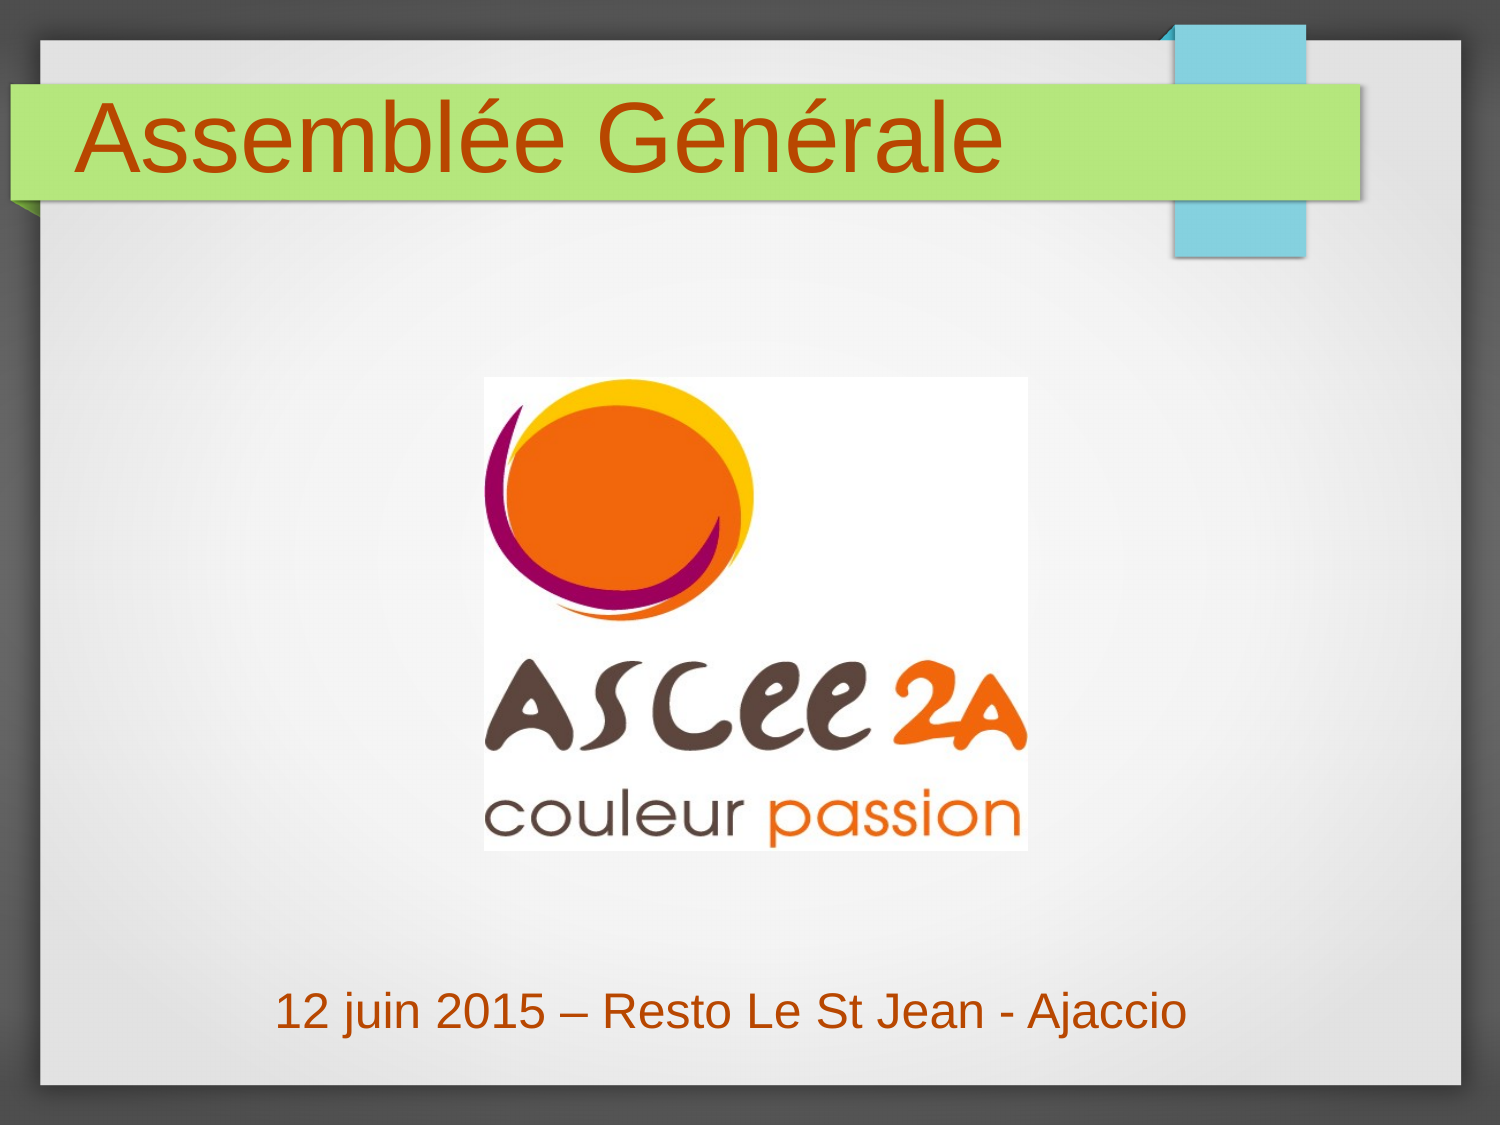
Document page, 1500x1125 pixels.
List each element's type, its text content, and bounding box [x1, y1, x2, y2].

picture [0, 0, 1500, 1125]
subtitle Assemblée Générale [0, 75, 1146, 674]
title 12 juin 2015 – Resto Le St Jean - Ajaccio [236, 921, 1488, 1067]
